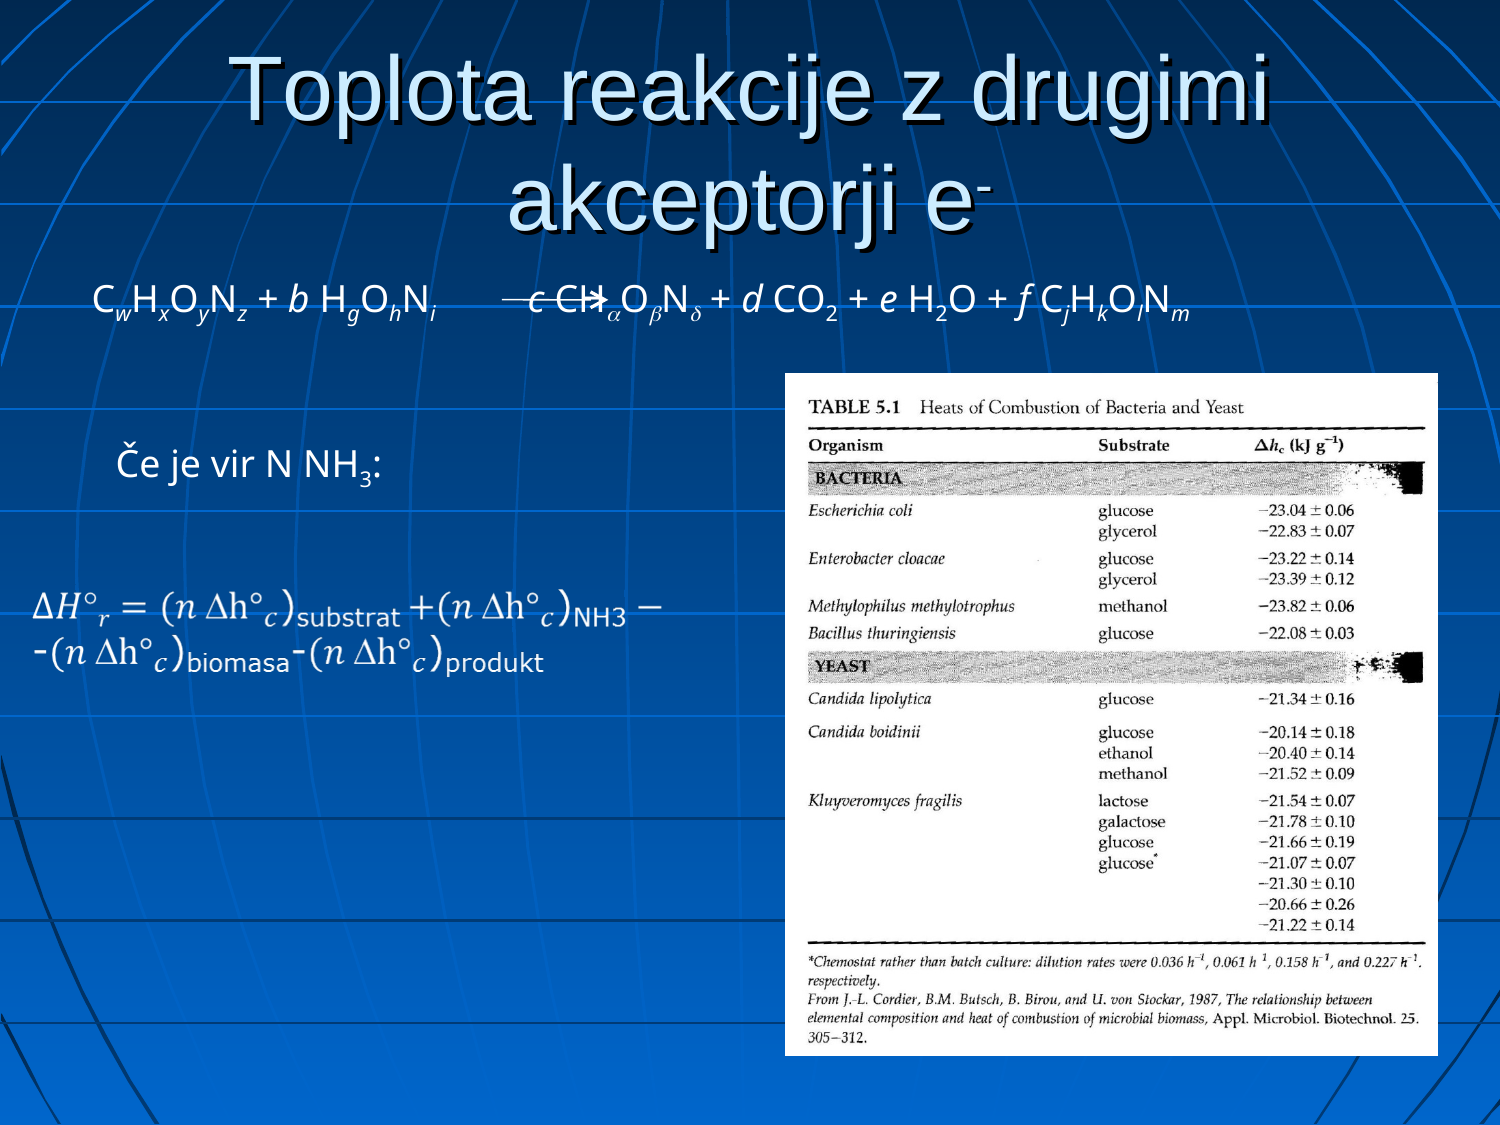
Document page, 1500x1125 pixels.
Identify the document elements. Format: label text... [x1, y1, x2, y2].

text_box Če je vir N NH3: [100, 432, 398, 500]
text_box CwHxOyNz + b HgOhNi c CHON + d CO2 + e H2O + f CjHkOlNm [76, 267, 1495, 385]
picture [17, 573, 685, 772]
title Toplota reakcije z drugimi akceptorji e- [75, 21, 1426, 257]
text_box [785, 385, 1438, 1057]
